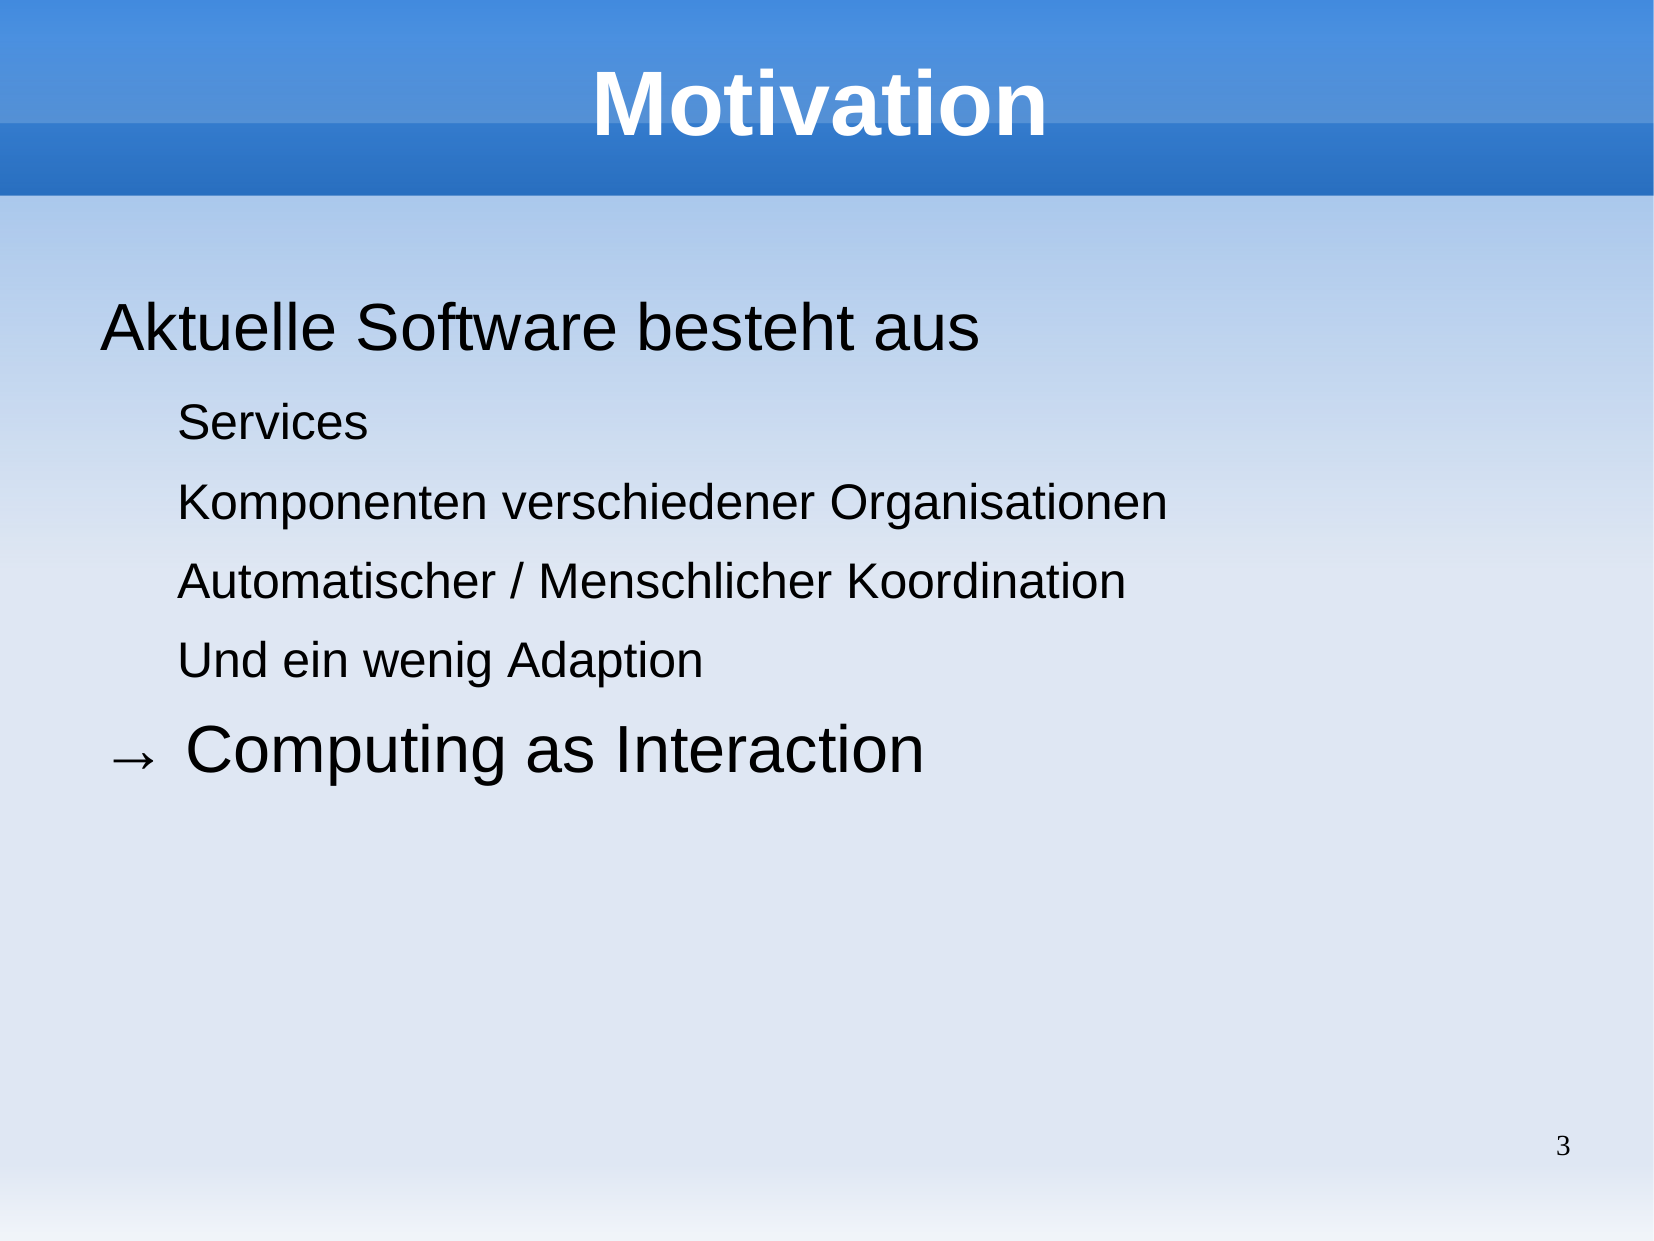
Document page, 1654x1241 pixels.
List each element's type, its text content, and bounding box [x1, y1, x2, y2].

list Aktuelle Software besteht aus Services Komponenten verschiedener Organisationen Automatischer / Menschlicher Koordination Und ein wenig Adaption → Computing as Interaction [82, 290, 1571, 1109]
picture [0, 0, 1654, 1241]
title Motivation [76, 0, 1565, 208]
